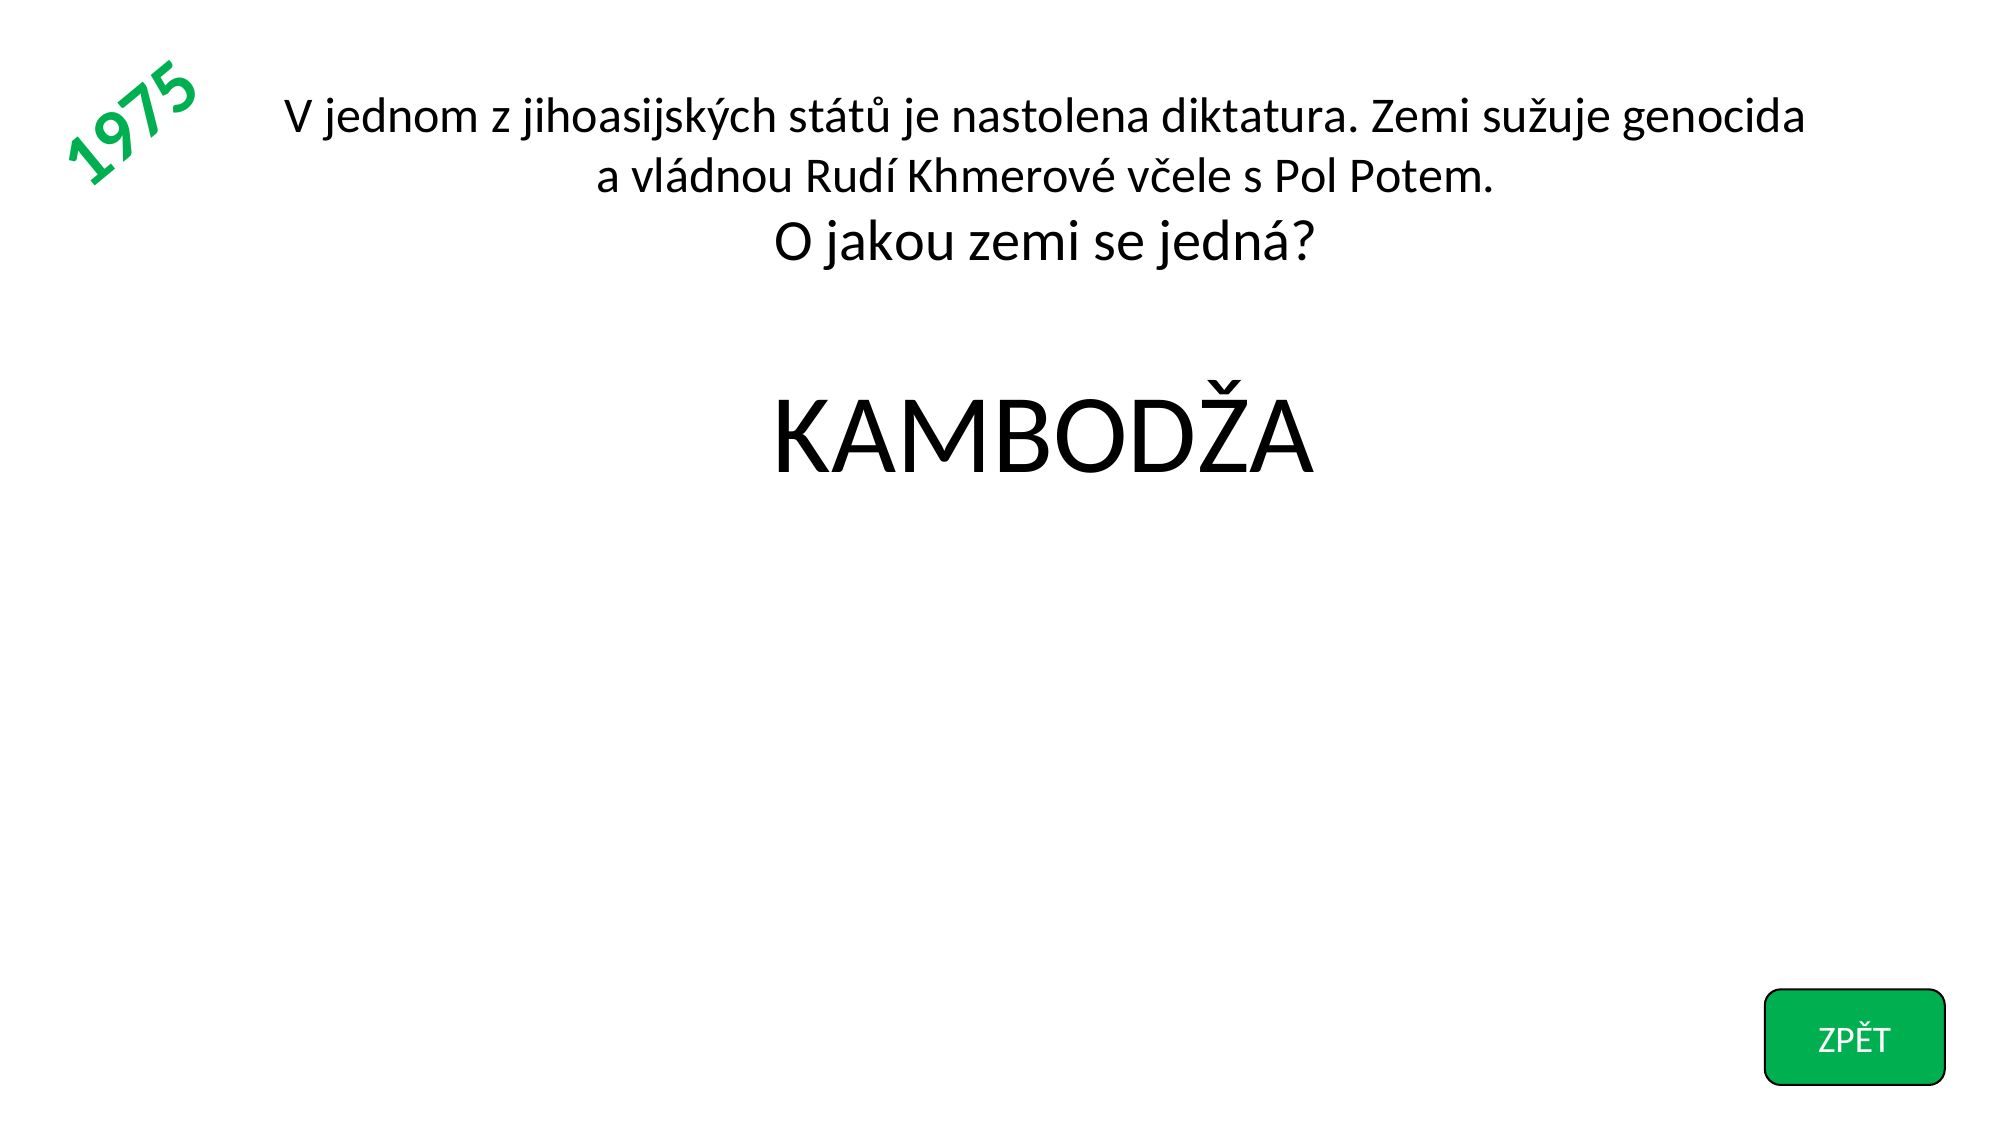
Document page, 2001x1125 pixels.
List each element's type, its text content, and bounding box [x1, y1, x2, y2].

text_box KAMBODŽA [758, 352, 1331, 503]
text_box ZPĚT [1764, 989, 1945, 1085]
text_box 1975 [24, 21, 216, 219]
text_box V jednom z jihoasijských států je nastolena diktatura. Zemi sužuje genocida a vládnou Rudí Khmerové včele s Pol Potem. O jakou zemi se jedná? [216, 74, 1877, 350]
